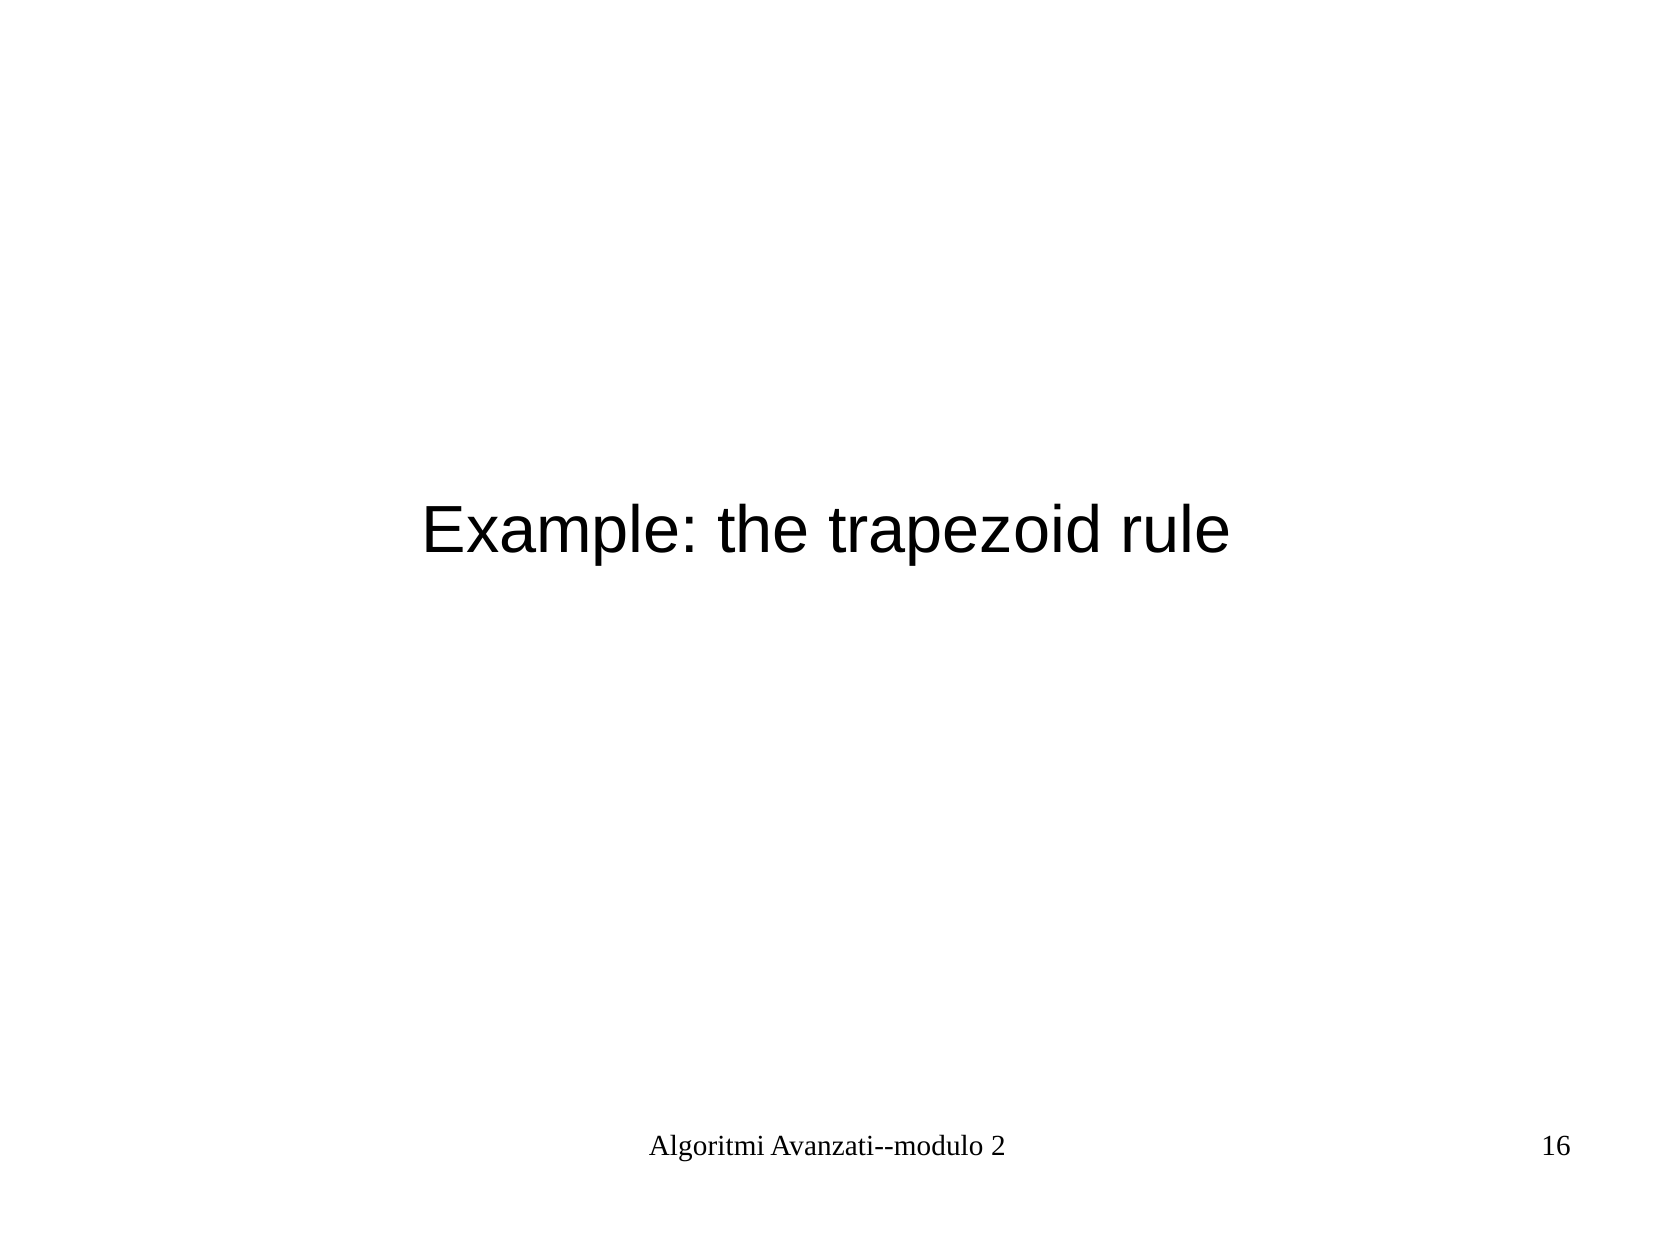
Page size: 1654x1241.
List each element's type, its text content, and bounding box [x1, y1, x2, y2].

subtitle Example: the trapezoid rule [82, 49, 1571, 1109]
